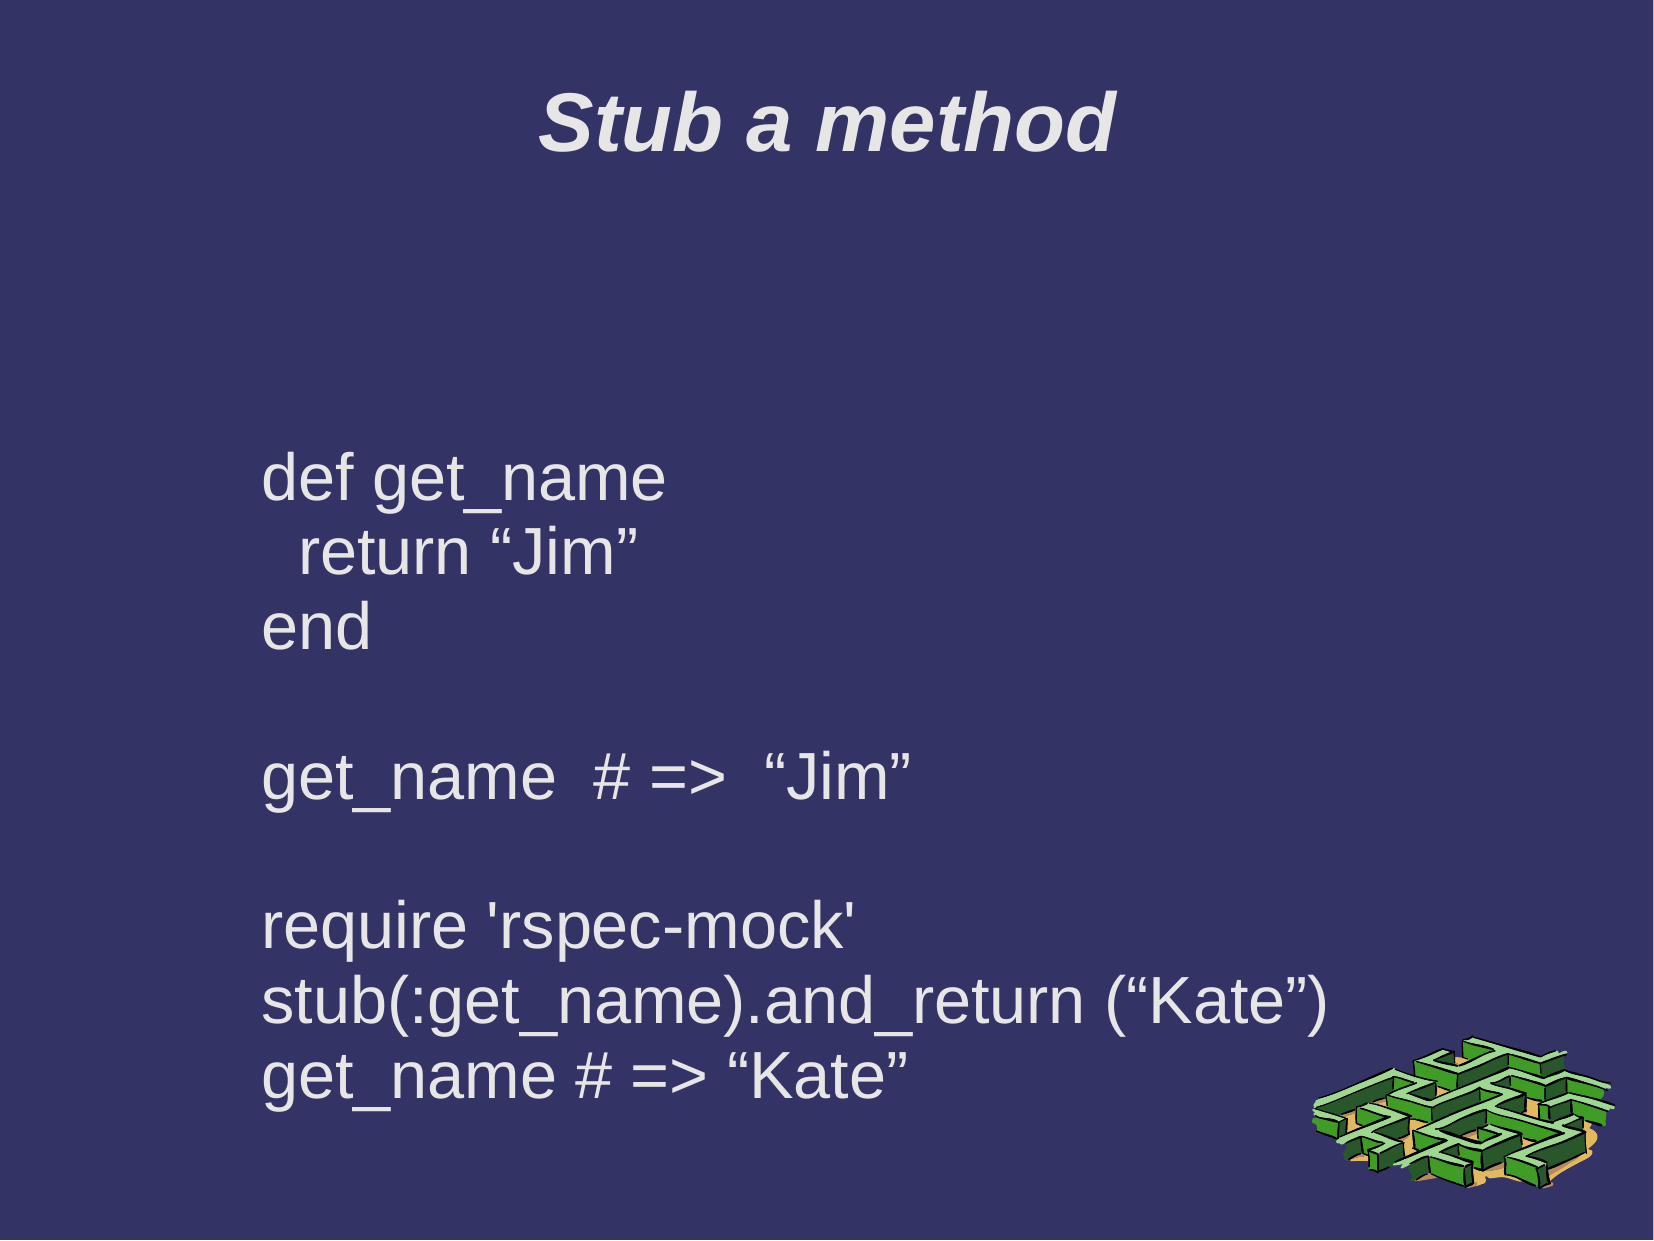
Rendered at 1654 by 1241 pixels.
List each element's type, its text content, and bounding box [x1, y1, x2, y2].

list def get_name return “Jim” end get_name # => “Jim” require 'rspec-mock' stub(:get_name).and_return (“Kate”) get_name # => “Kate” [178, 364, 1570, 1184]
title Stub a method [121, 19, 1534, 227]
